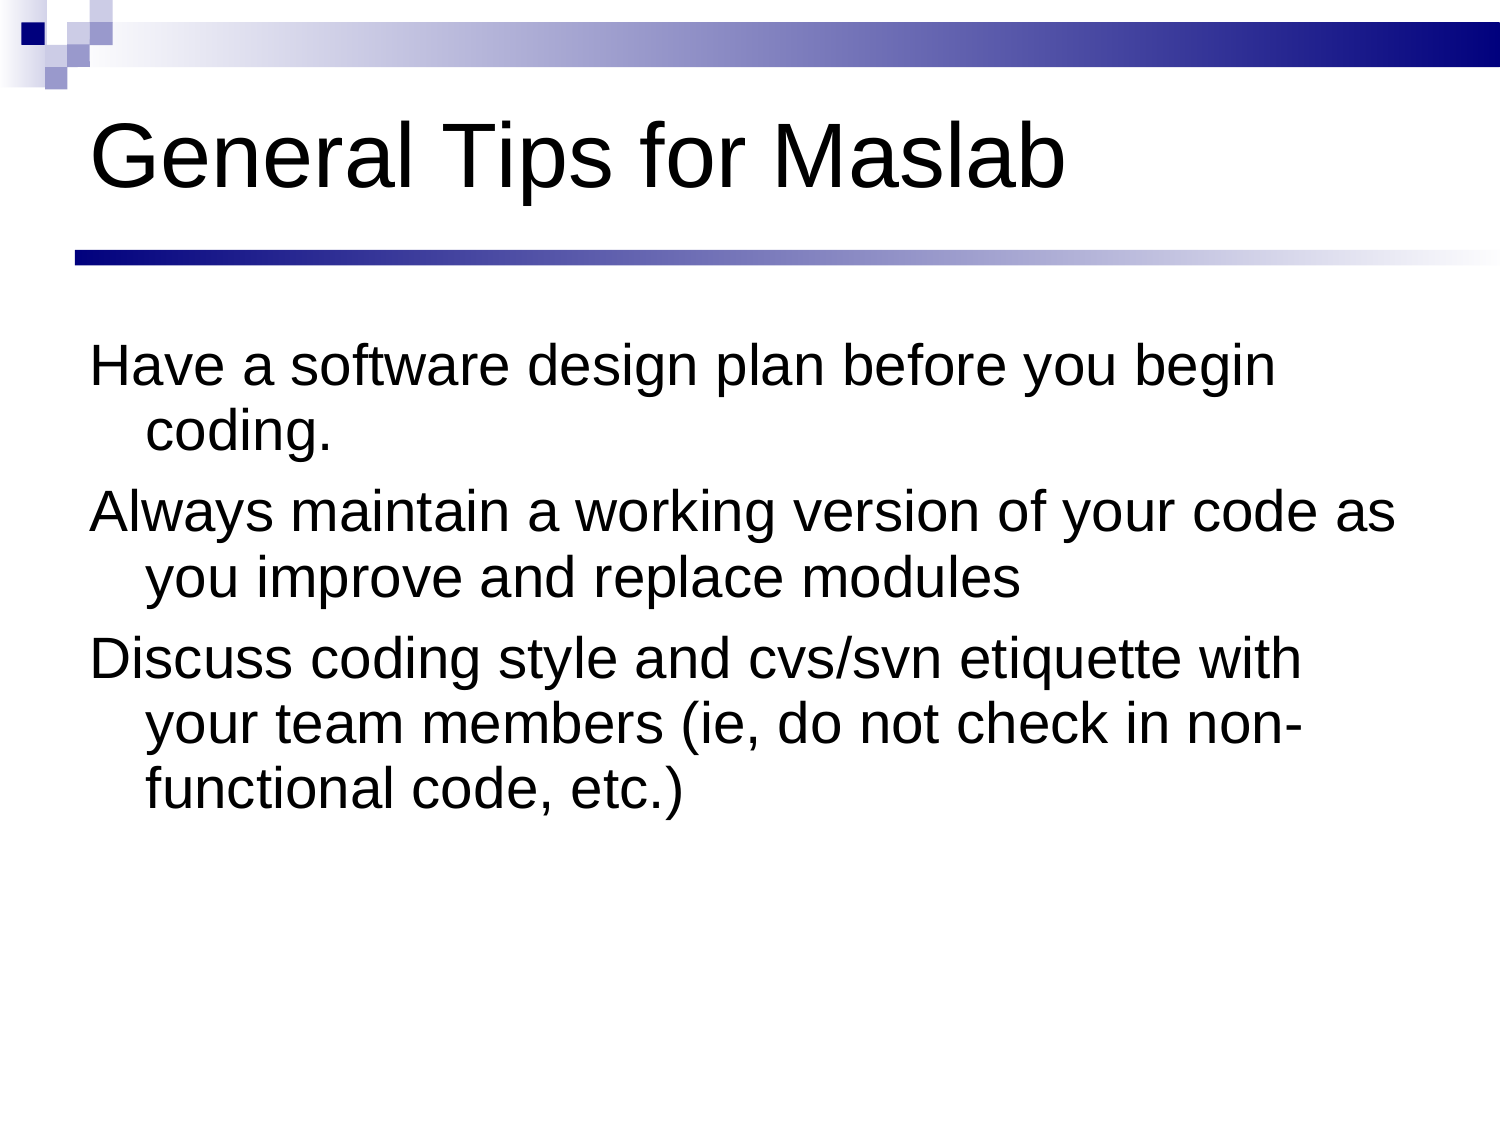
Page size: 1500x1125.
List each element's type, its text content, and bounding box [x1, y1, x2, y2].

list Have a software design plan before you begin coding. Always maintain a working version of your code as you improve and replace modules Discuss coding style and cvs/svn etiquette with your team members (ie, do not check in non-functional code, etc.) [75, 324, 1425, 963]
title General Tips for Maslab [75, 74, 1425, 238]
